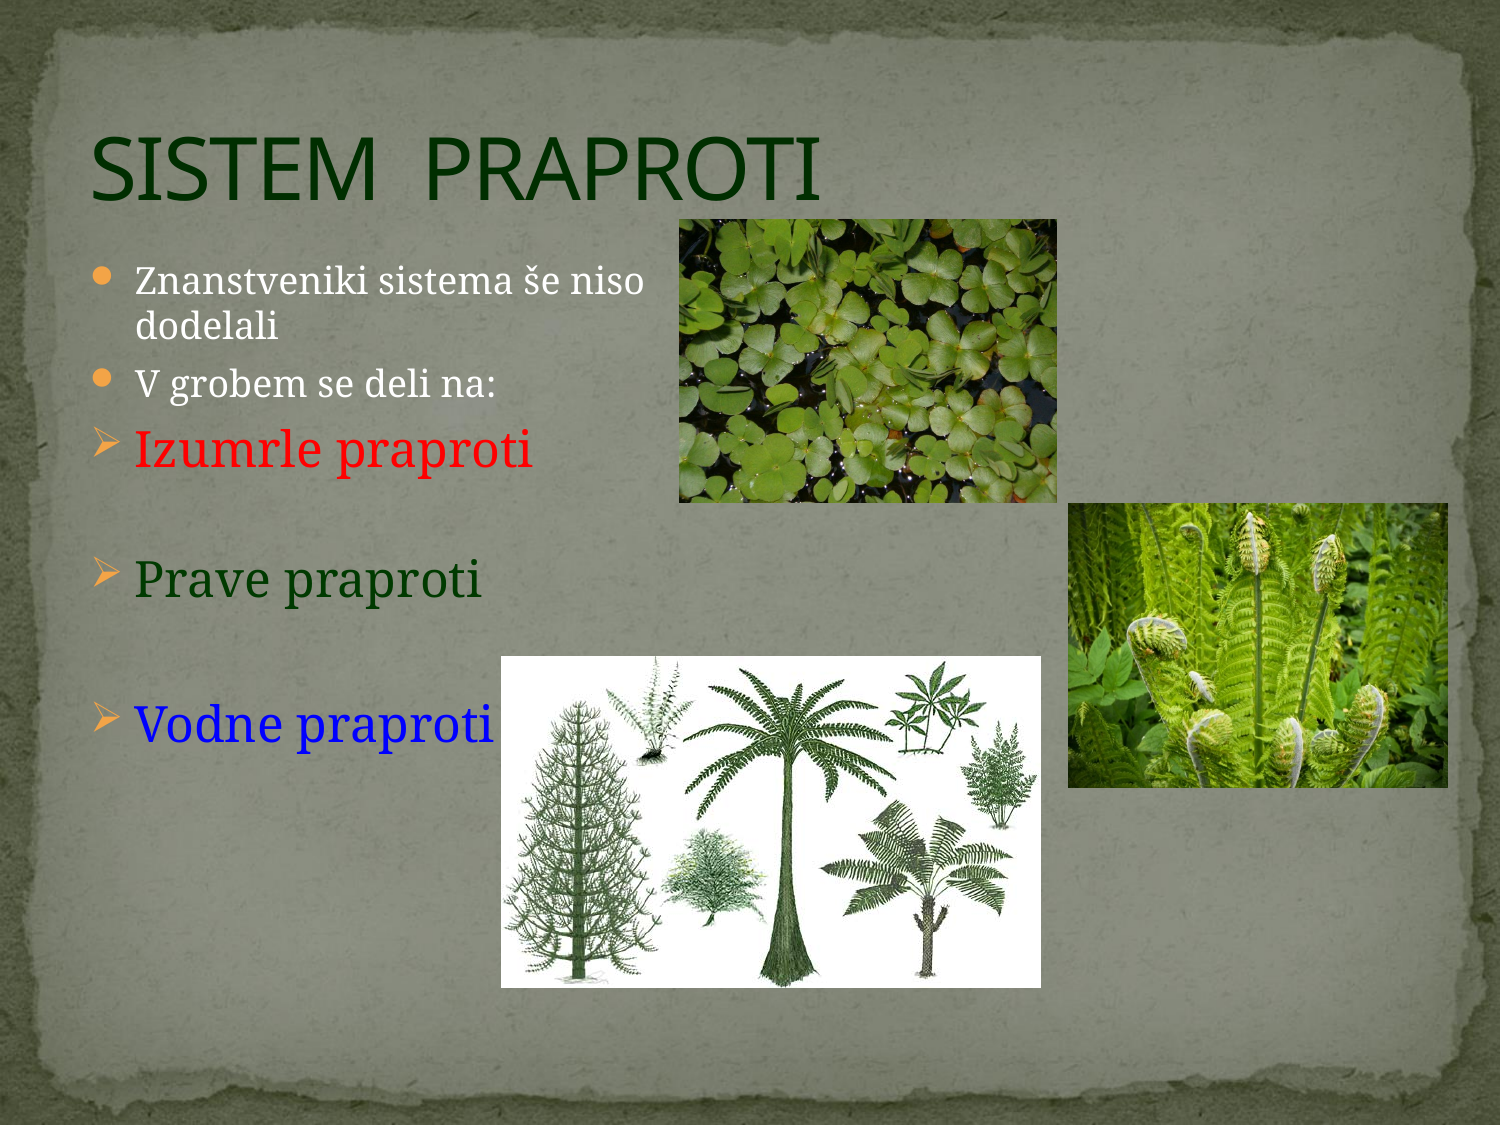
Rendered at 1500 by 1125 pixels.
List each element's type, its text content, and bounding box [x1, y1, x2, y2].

list Znanstveniki sistema še niso dodelali V grobem se deli na: Izumrle praproti Prave praproti Vodne praproti [75, 249, 741, 1000]
title SISTEM PRAPROTI [75, 24, 1425, 225]
picture [0, 0, 1500, 1125]
